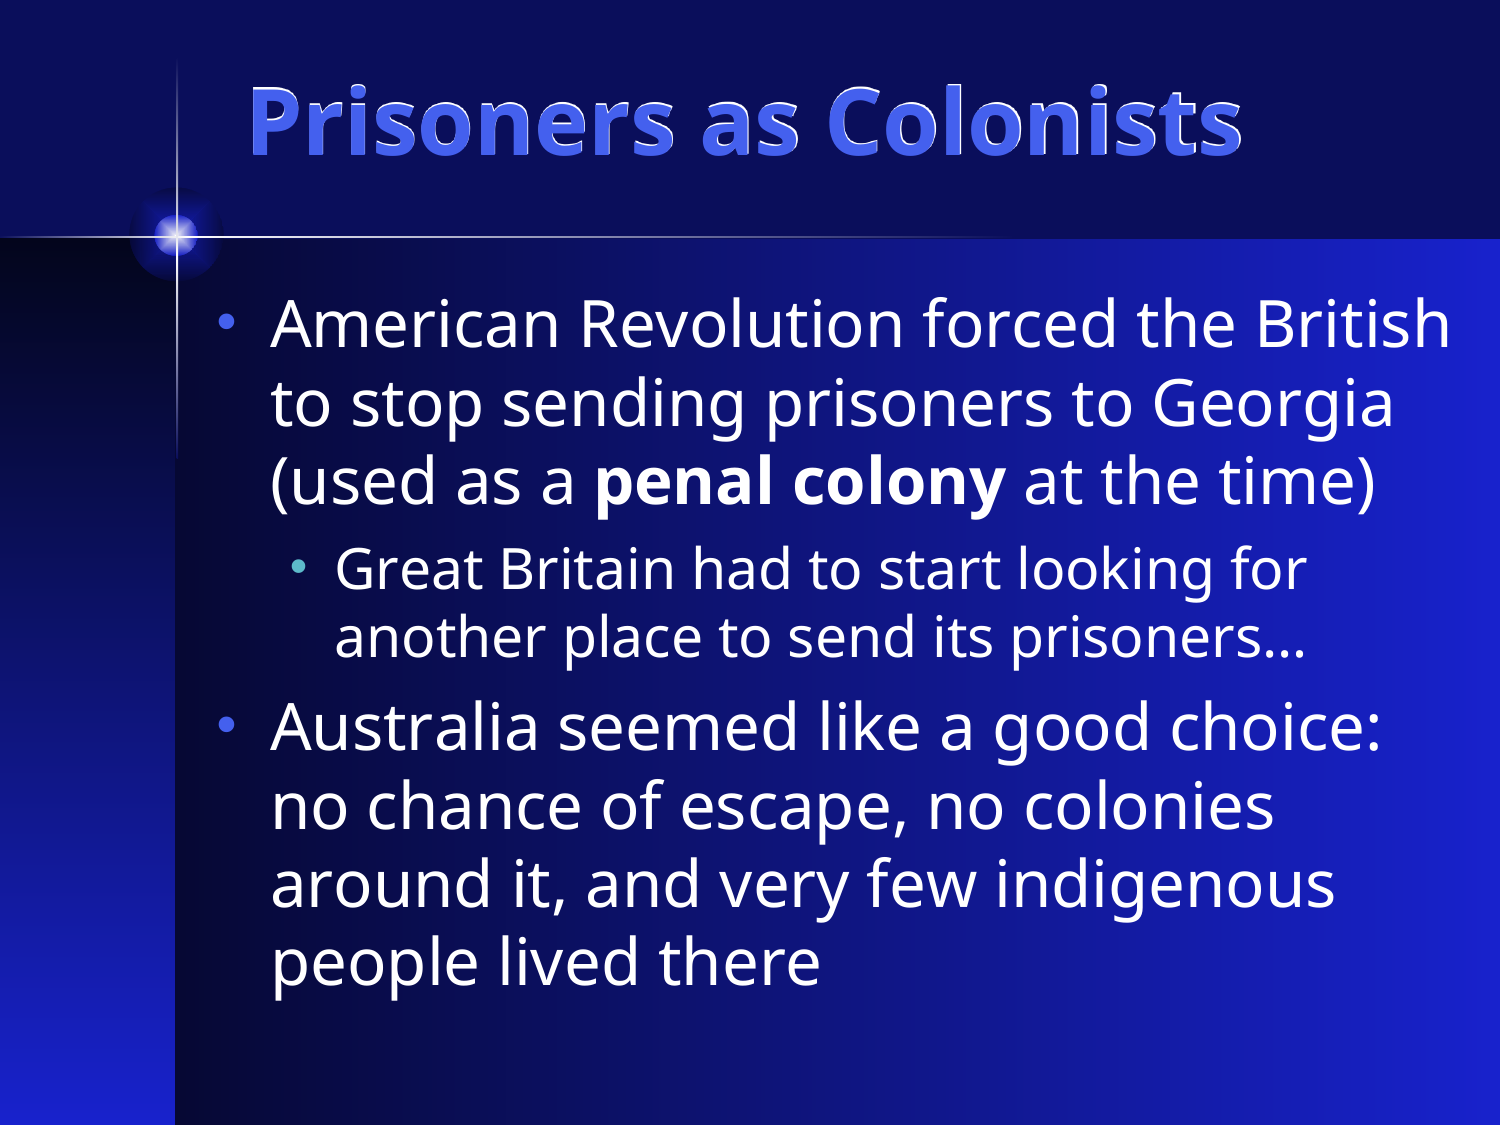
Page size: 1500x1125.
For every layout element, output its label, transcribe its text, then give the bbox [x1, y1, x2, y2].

title Prisoners as Colonists [24, 24, 1488, 213]
list American Revolution forced the British to stop sending prisoners to Georgia (used as a penal colony at the time) Great Britain had to start looking for another place to send its prisoners… Australia seemed like a good choice: no chance of escape, no colonies around it, and very few indigenous people lived there [200, 275, 1476, 1026]
